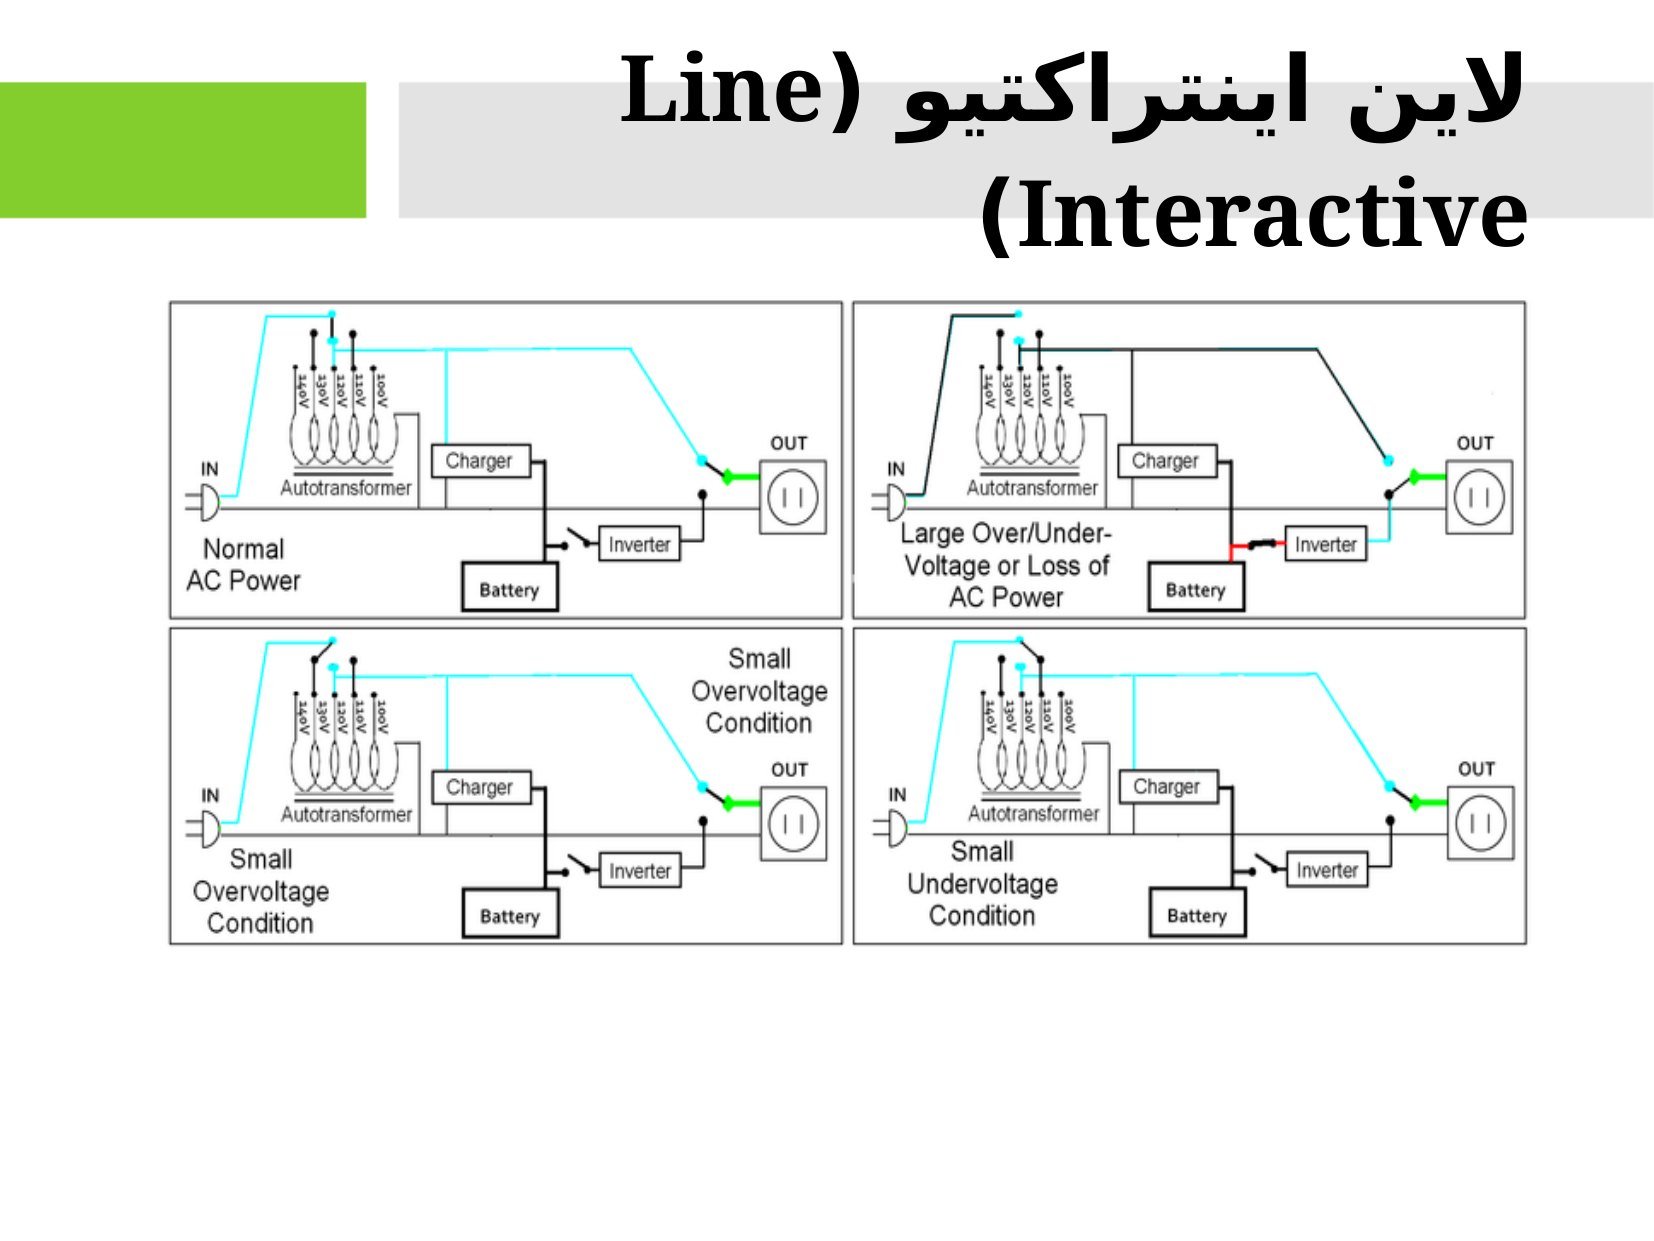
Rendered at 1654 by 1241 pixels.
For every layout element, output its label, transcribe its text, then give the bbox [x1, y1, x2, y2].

title لاین اینتراکتیو (Line Interactive) [150, 45, 1639, 253]
picture [0, 0, 1654, 1241]
